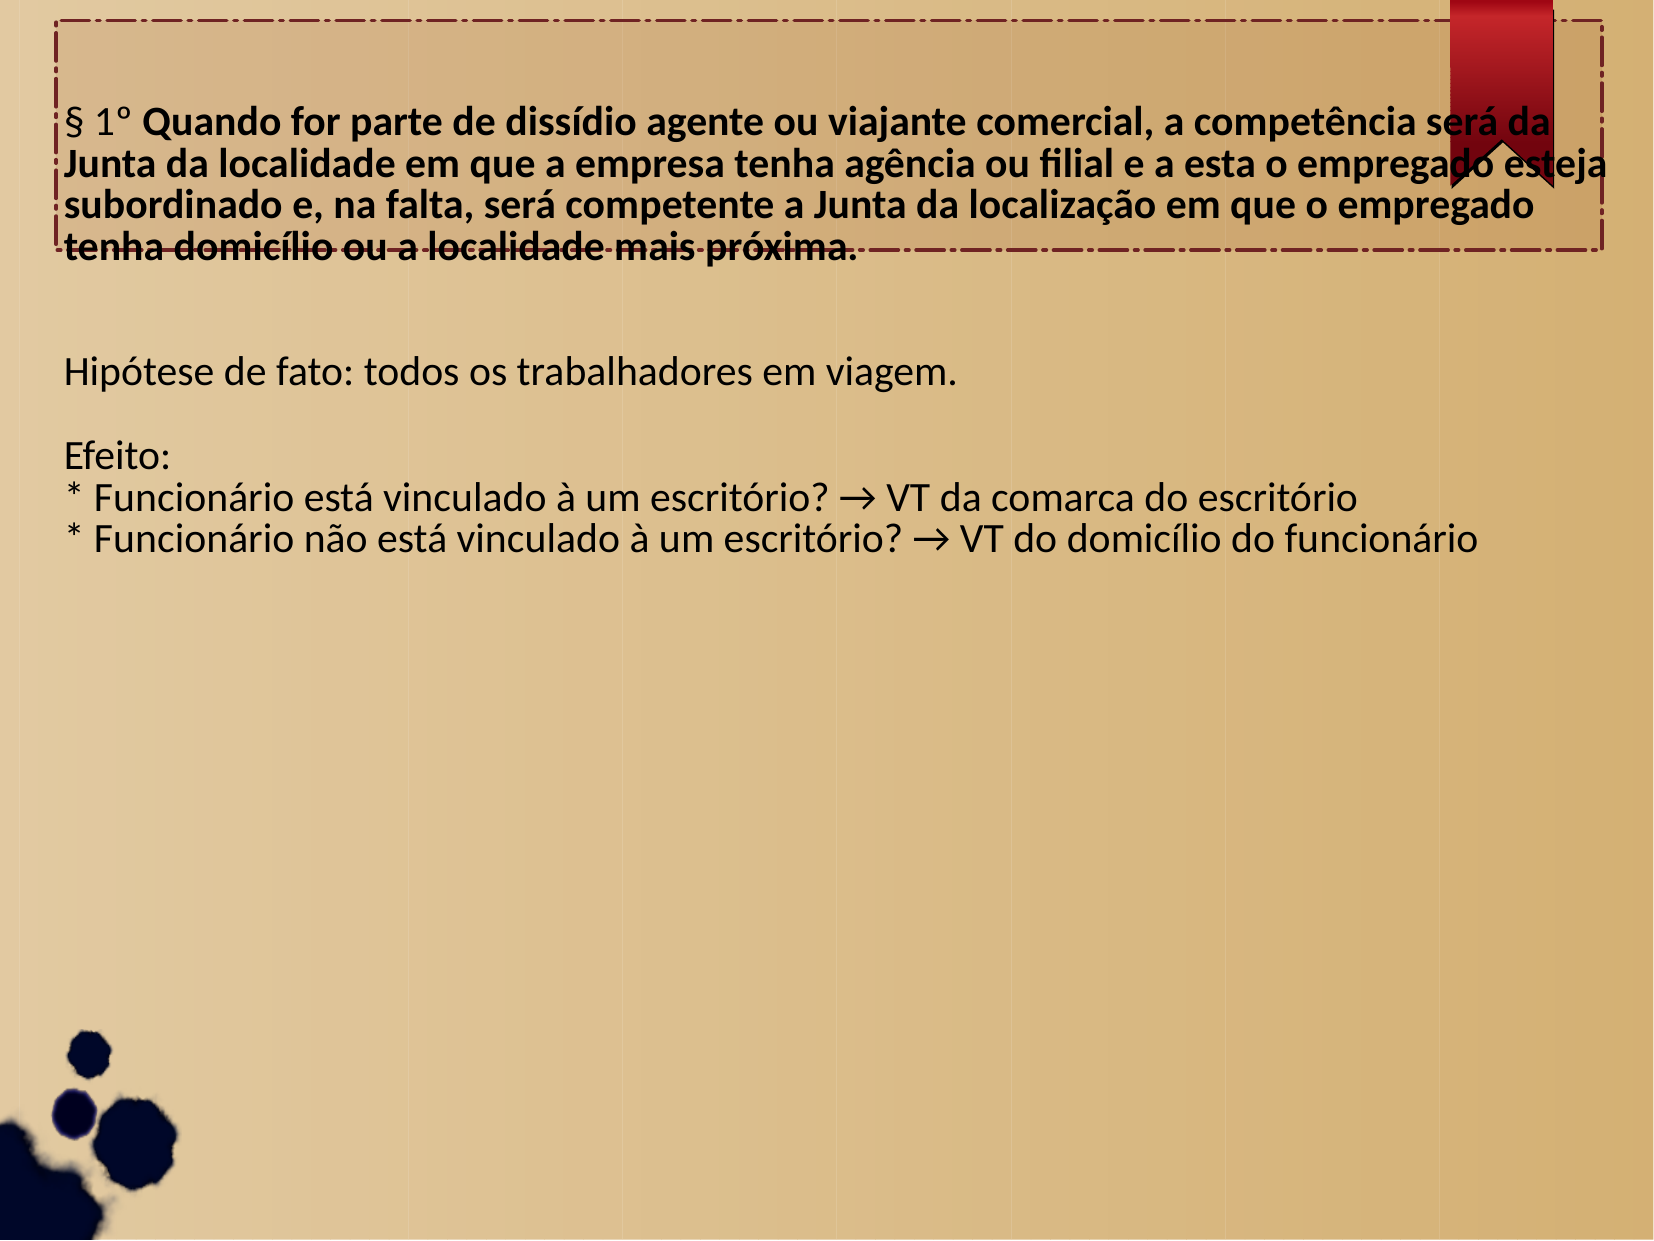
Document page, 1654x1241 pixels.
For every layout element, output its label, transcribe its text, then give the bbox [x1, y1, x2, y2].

title § 1º Quando for parte de dissídio agente ou viajante comercial, a competência será da Junta da localidade em que a empresa tenha agência ou filial e a esta o empregado esteja subordinado e, na falta, será competente a Junta da localização em que o empregado tenha domicílio ou a localidade mais próxima. Hipótese de fato: todos os trabalhadores em viagem. Efeito: * Funcionário está vinculado à um escritório? → VT da comarca do escritório * Funcionário não está vinculado à um escritório? → VT do domicílio do funcionário [63, 39, 1611, 754]
